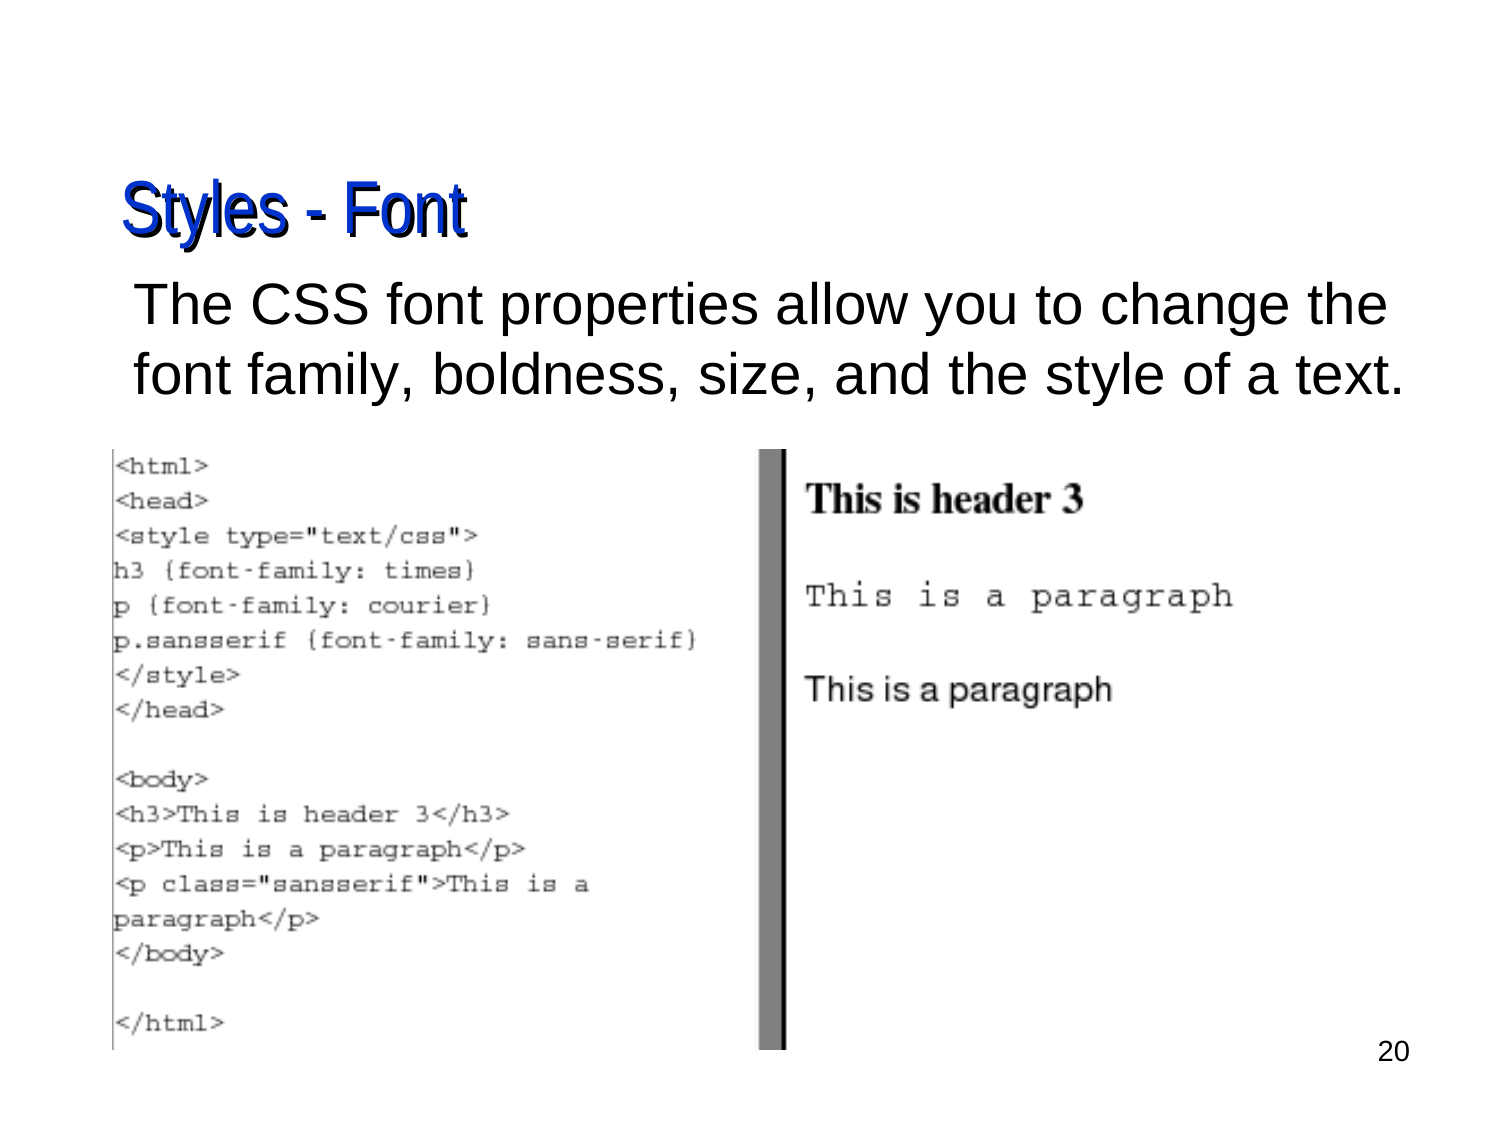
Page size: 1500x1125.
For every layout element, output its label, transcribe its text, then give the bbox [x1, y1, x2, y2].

picture [112, 449, 1346, 1051]
text_box Styles - Font [105, 151, 1469, 257]
text_box The CSS font properties allow you to change the font family, boldness, size, and the style of a text. [119, 258, 1439, 484]
